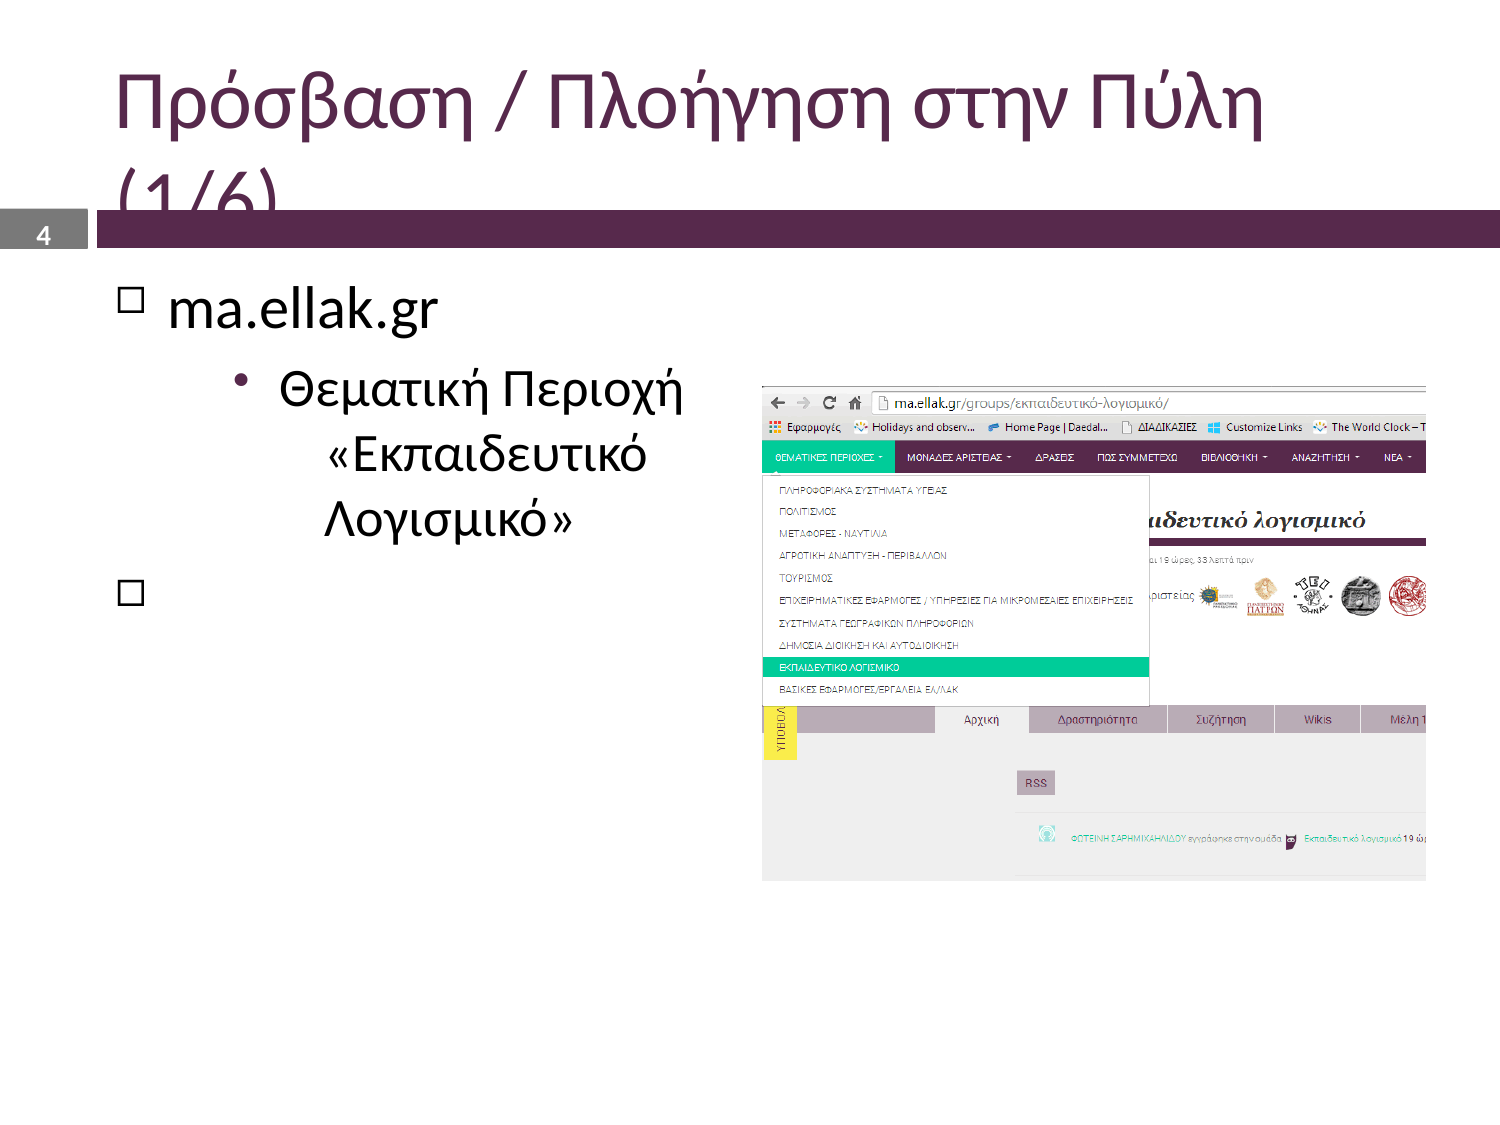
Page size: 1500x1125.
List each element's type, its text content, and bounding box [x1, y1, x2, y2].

picture [762, 386, 1426, 881]
title Πρόσβαση / Πλοήγηση στην Πύλη (1/6) [99, 37, 1438, 201]
list ma.ellak.gr Θεματική Περιοχή «Εκπαιδευτικό Λογισμικό» [99, 260, 738, 1011]
text_box [0, 208, 88, 249]
